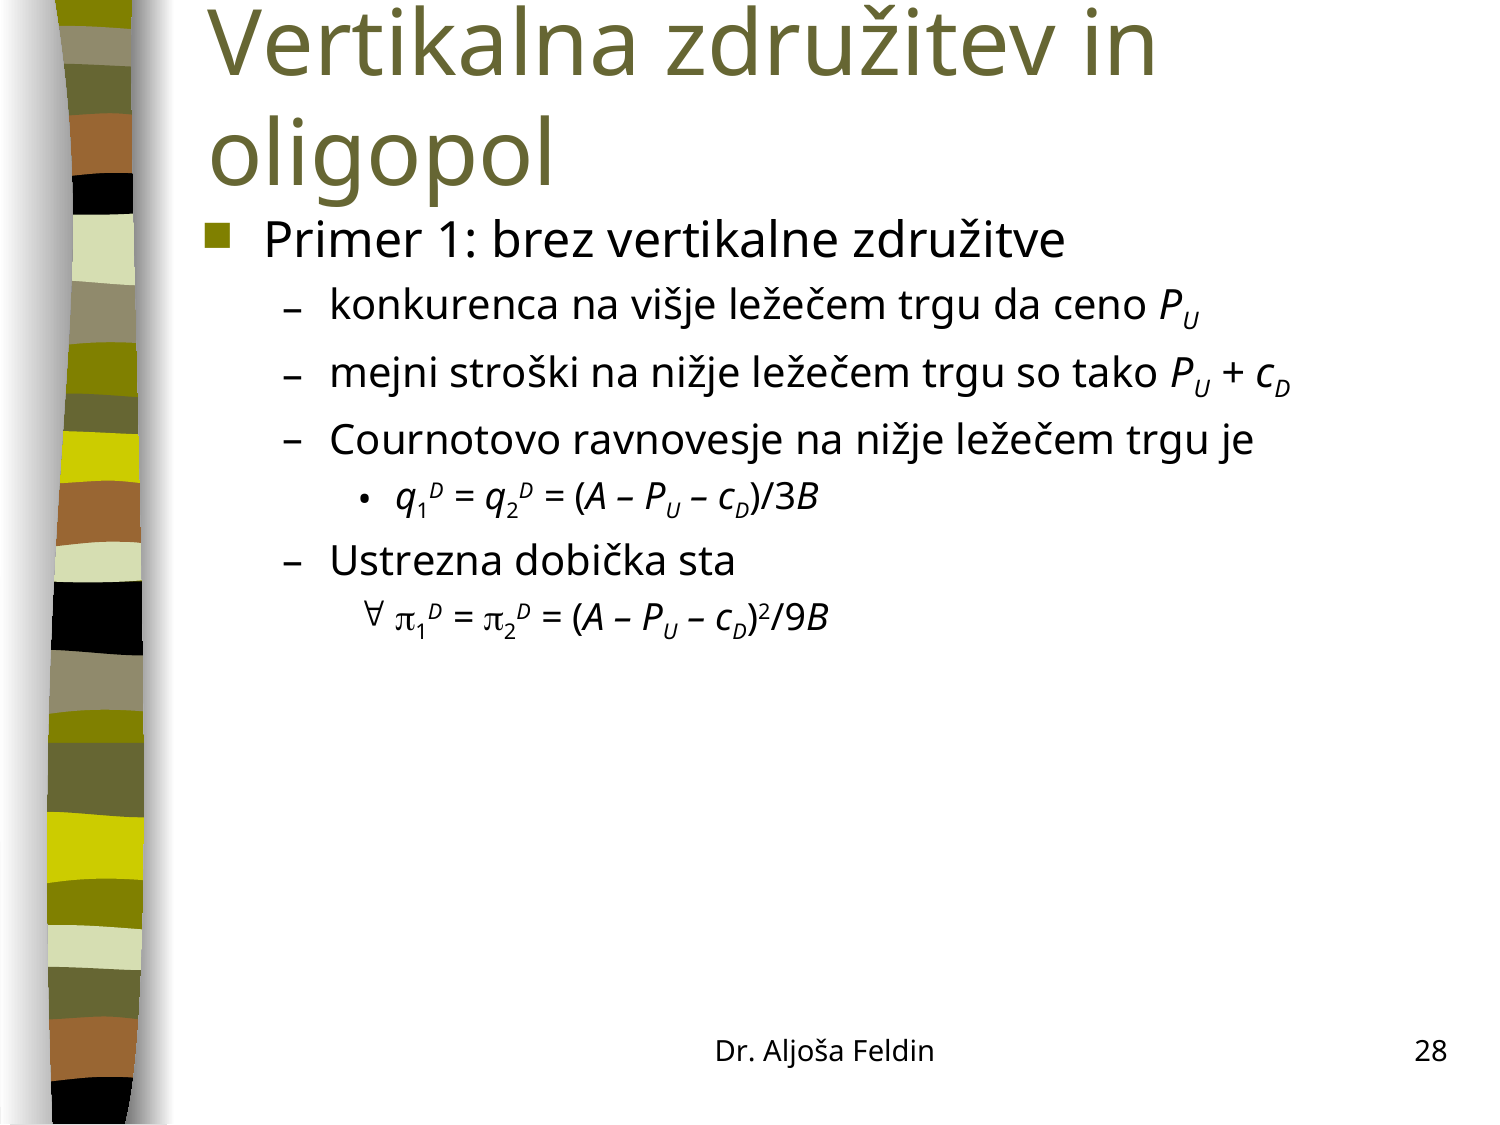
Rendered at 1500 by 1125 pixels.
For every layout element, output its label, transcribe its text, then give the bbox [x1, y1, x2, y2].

text_box <number> [1149, 1025, 1463, 1101]
title Vertikalna združitev in oligopol [192, 0, 1468, 188]
text_box Dr. Aljoša Feldin [587, 1025, 1063, 1101]
list Primer 1: brez vertikalne združitve konkurenca na višje ležečem trgu da ceno PU mejni stroški na nižje ležečem trgu so tako PU + cD Cournotovo ravnovesje na nižje ležečem trgu je q1D = q2D = (A – PU – cD)/3B Ustrezna dobička sta 1D = 2D = (A – PU – cD)2/9B [192, 200, 1468, 876]
